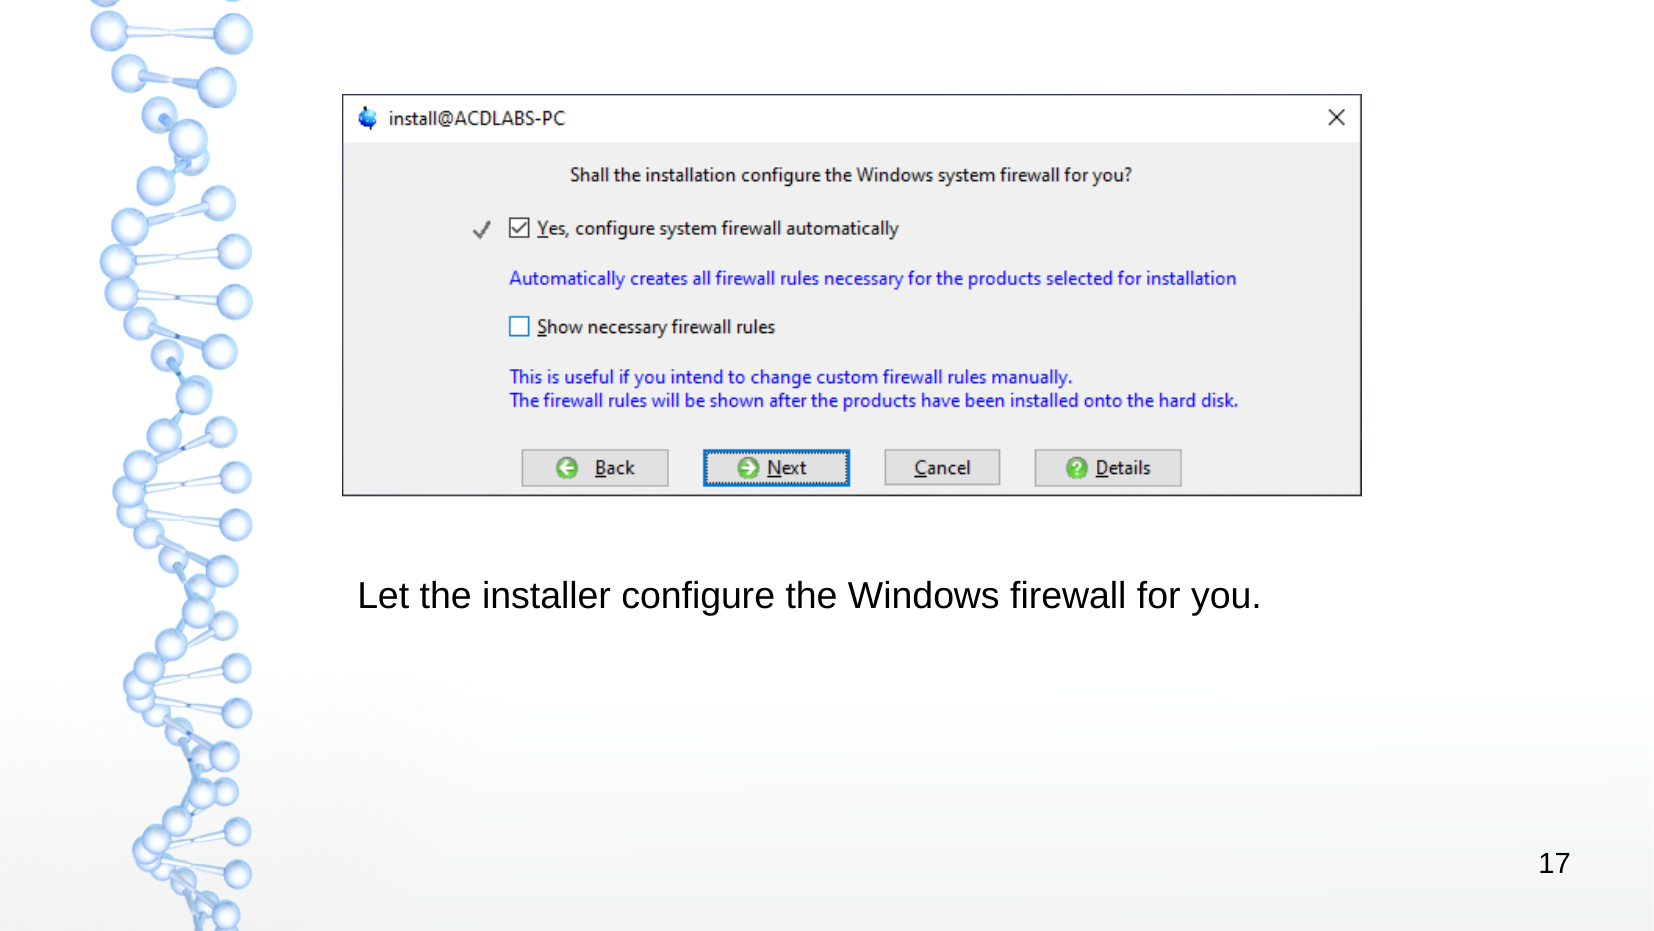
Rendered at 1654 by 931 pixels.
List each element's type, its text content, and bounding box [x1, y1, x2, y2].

picture [0, 0, 1654, 931]
text_box Let the installer configure the Windows firewall for you. [342, 566, 1278, 624]
